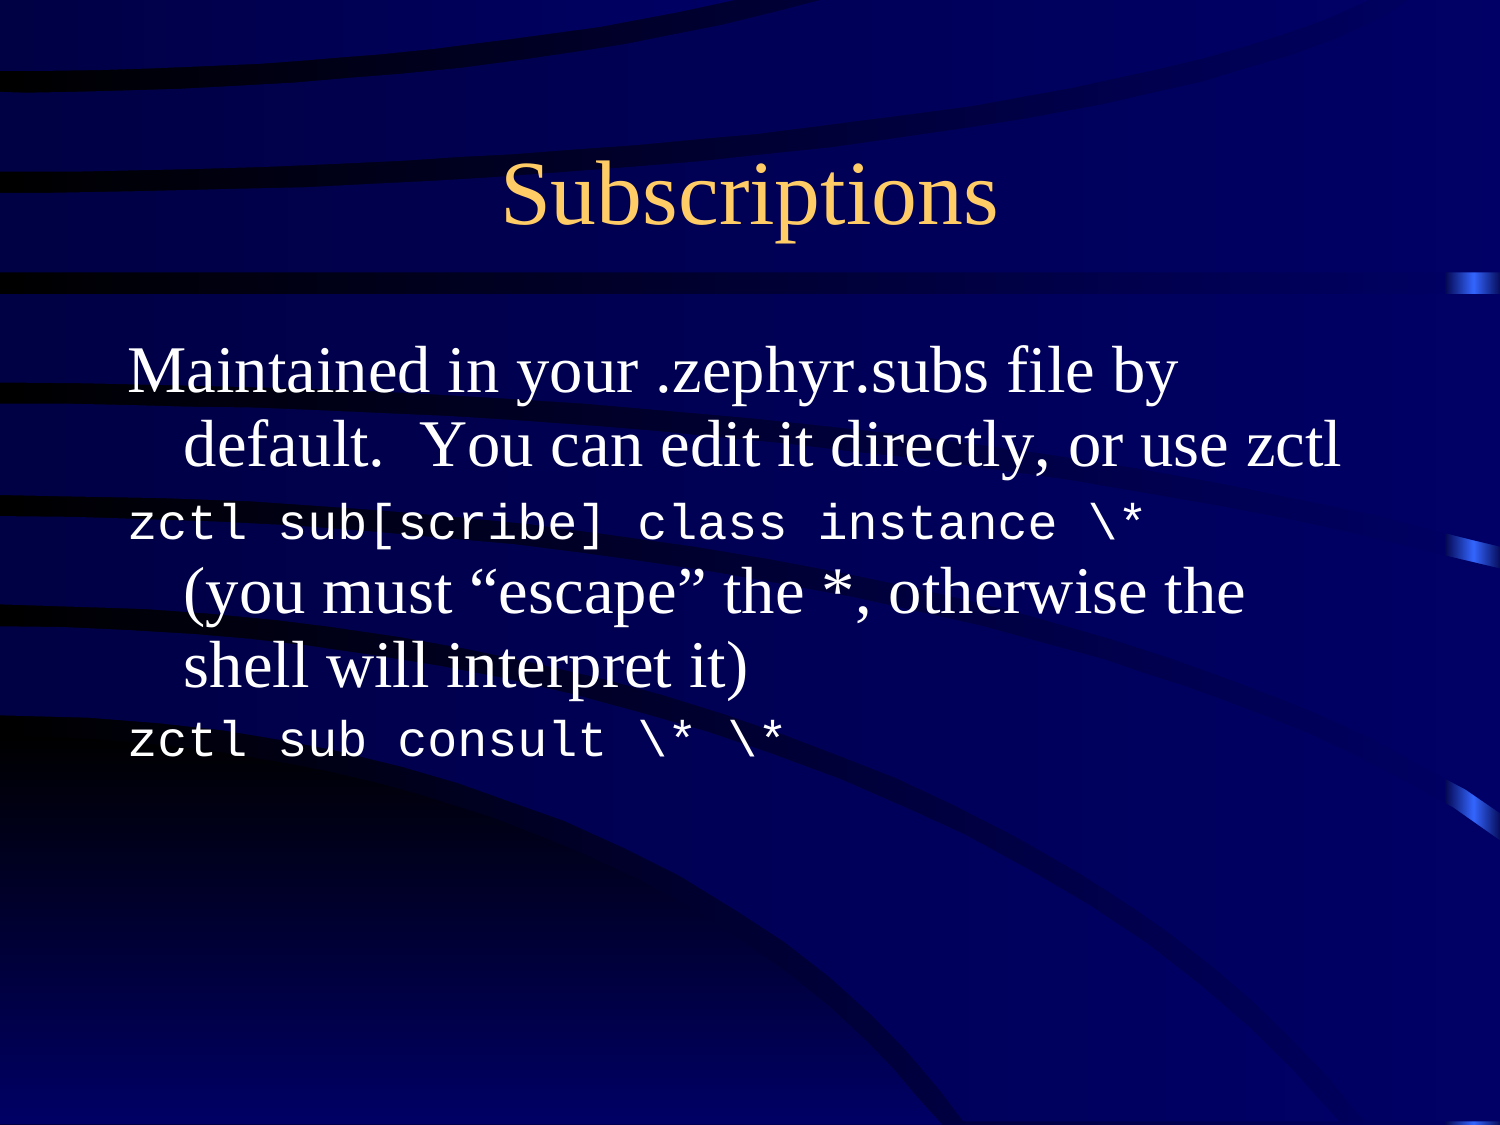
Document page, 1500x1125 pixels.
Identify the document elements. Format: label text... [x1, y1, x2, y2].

list Maintained in your .zephyr.subs file by default. You can edit it directly, or use zctl zctl sub[scribe] class instance \* (you must “escape” the *, otherwise the shell will interpret it) zctl sub consult \* \* [112, 324, 1388, 1001]
title Subscriptions [112, 99, 1388, 288]
